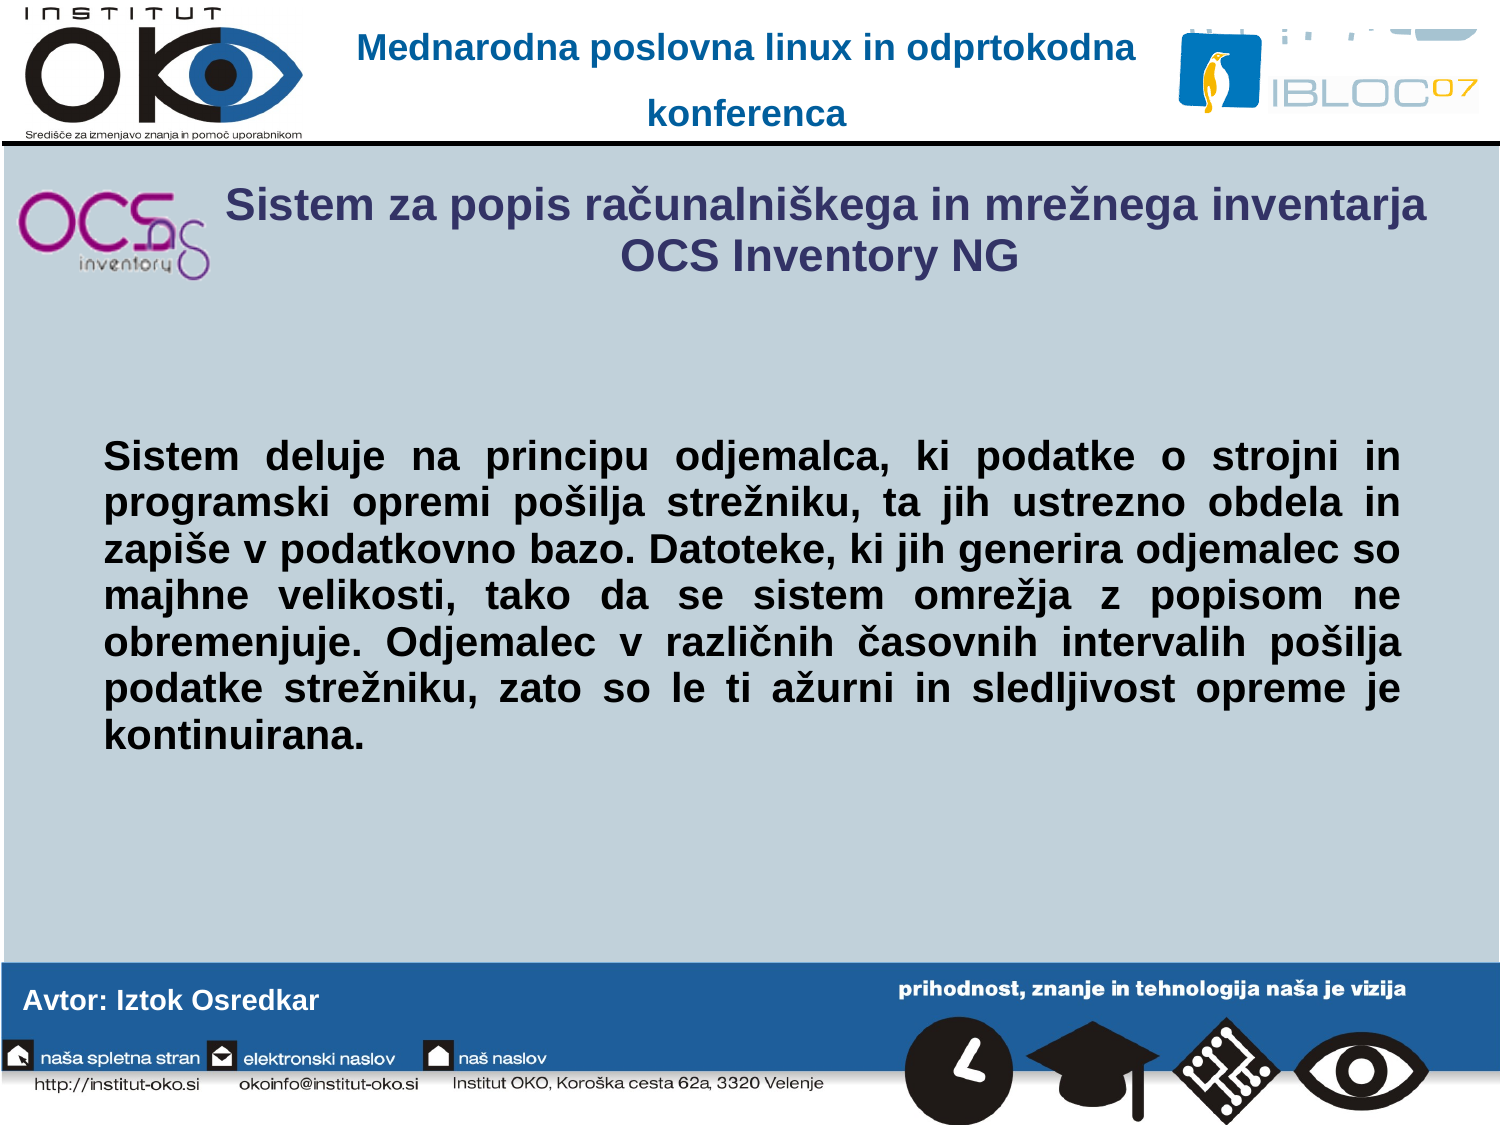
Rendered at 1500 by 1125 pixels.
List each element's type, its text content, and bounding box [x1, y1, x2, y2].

picture [1177, 29, 1479, 119]
picture [1, 962, 1500, 1125]
picture [11, 184, 219, 290]
picture [25, 7, 303, 140]
list Sistem deluje na principu odjemalca, ki podatke o strojni in programski opremi pošilja strežniku, ta jih ustrezno obdela in zapiše v podatkovno bazo. Datoteke, ki jih generira odjemalec so majhne velikosti, tako da se sistem omrežja z popisom ne obremenjuje. Odjemalec v različnih časovnih intervalih pošilja podatke strežniku, zato so le ti ažurni in sledljivost opreme je kontinuirana. [88, 425, 1459, 792]
title Sistem za popis računalniškega in mrežnega inventarja OCS Inventory NG [177, 141, 1477, 319]
text_box Mednarodna poslovna linux in odprtokodna konferenca [326, 19, 1178, 141]
text_box Avtor: Iztok Osredkar [7, 976, 433, 1025]
chart [1, 142, 1500, 962]
